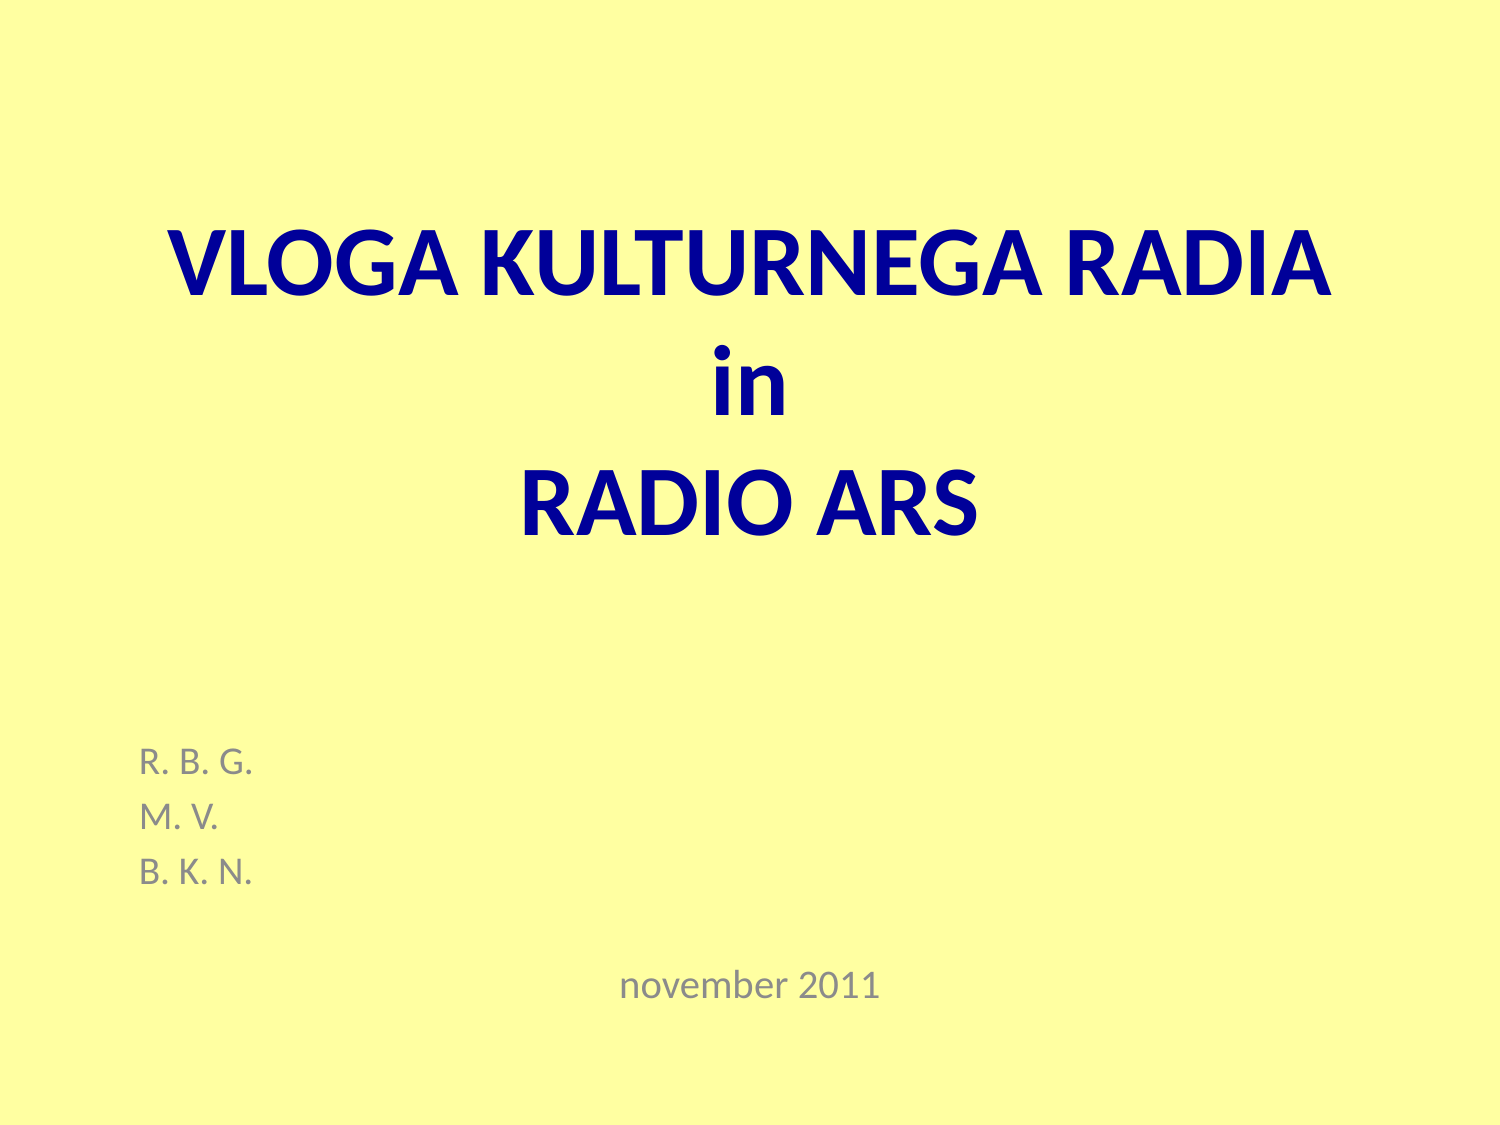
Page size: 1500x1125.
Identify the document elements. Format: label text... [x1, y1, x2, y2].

title VLOGA KULTURNEGA RADIA in RADIO ARS [112, 160, 1388, 591]
subtitle R. B. G. M. V. B. K. N. november 2011 [123, 727, 1376, 1016]
